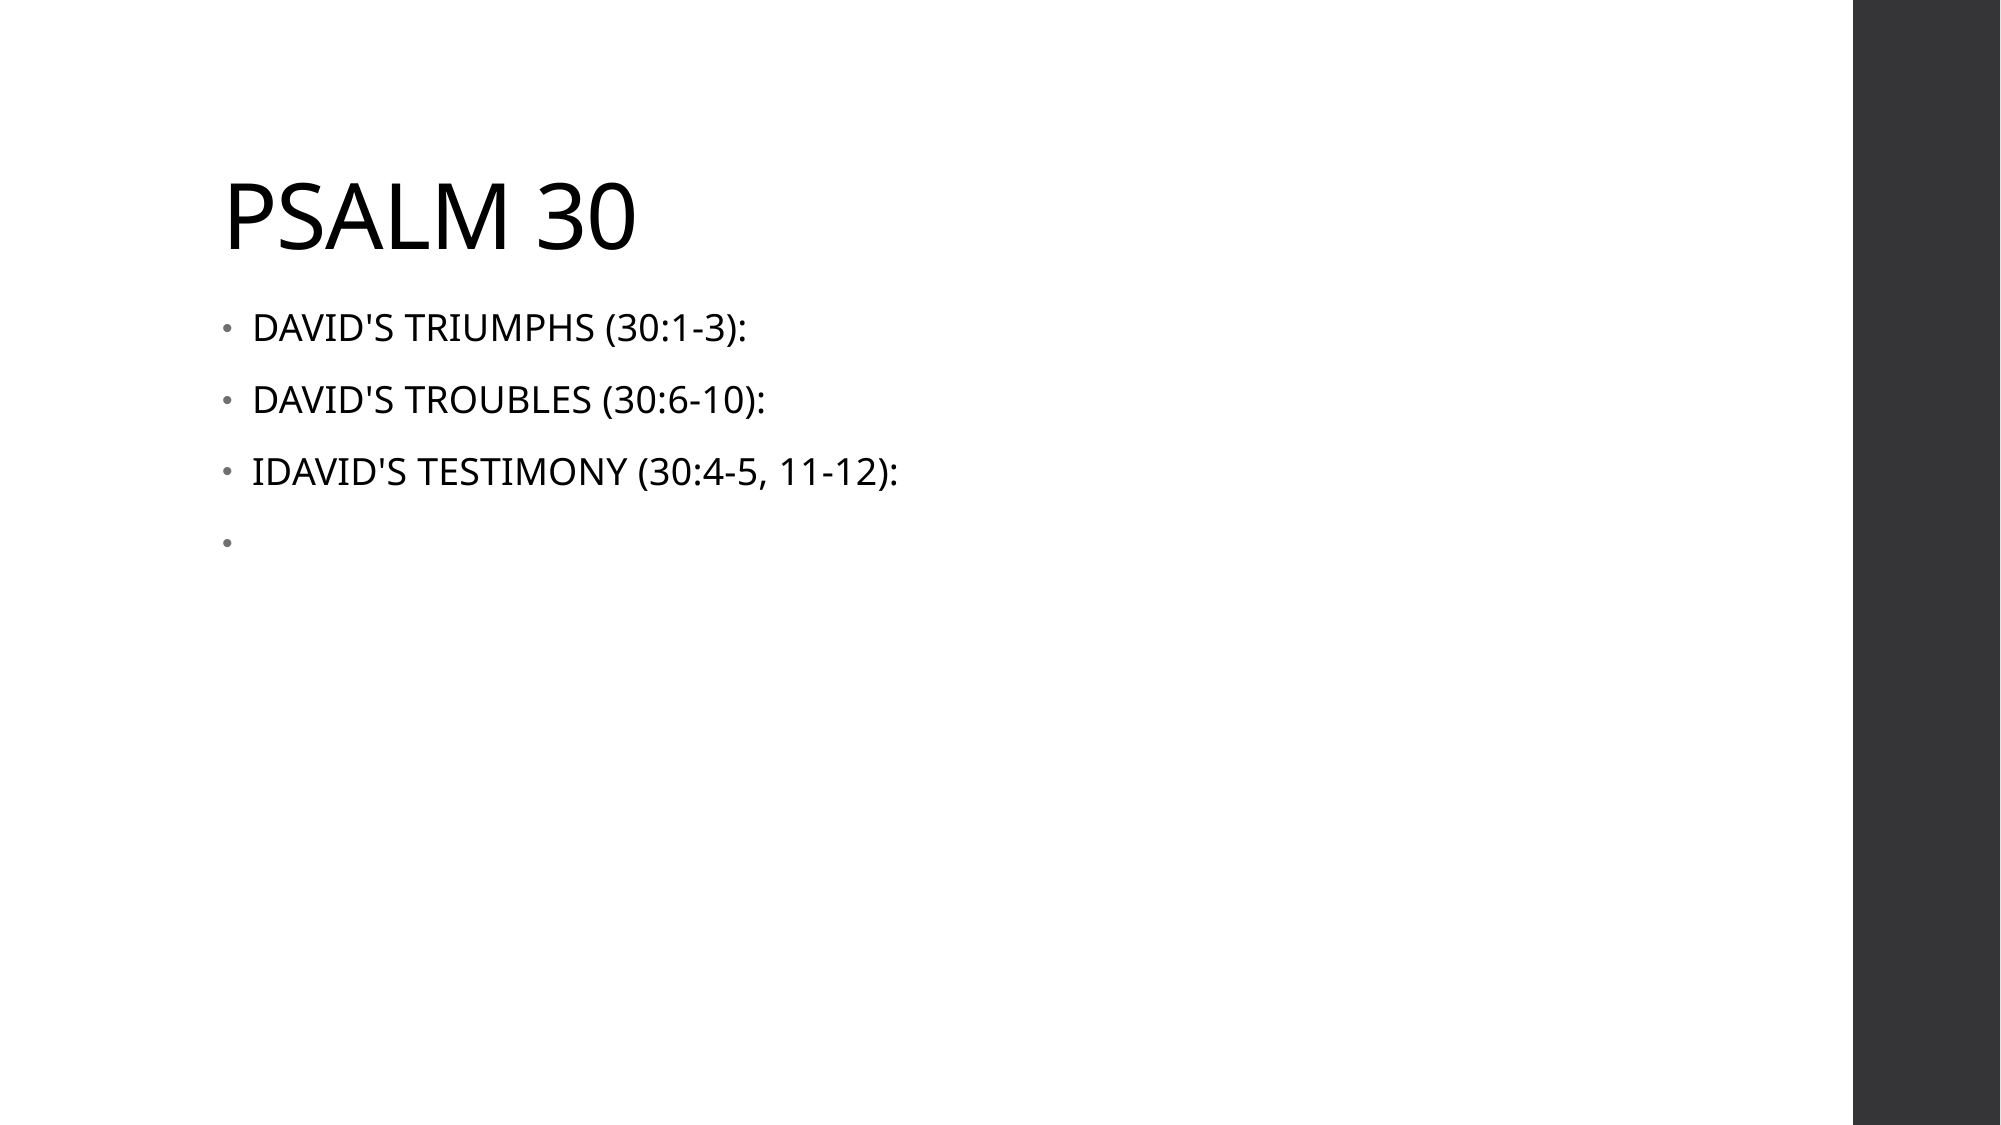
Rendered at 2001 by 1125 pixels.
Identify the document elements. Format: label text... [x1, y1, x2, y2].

list DAVID'S TRIUMPHS (30:1-3): DAVID'S TROUBLES (30:6-10): IDAVID'S TESTIMONY (30:4-5, 11-12): [206, 299, 1617, 1014]
title PSALM 30 [206, 60, 1797, 278]
